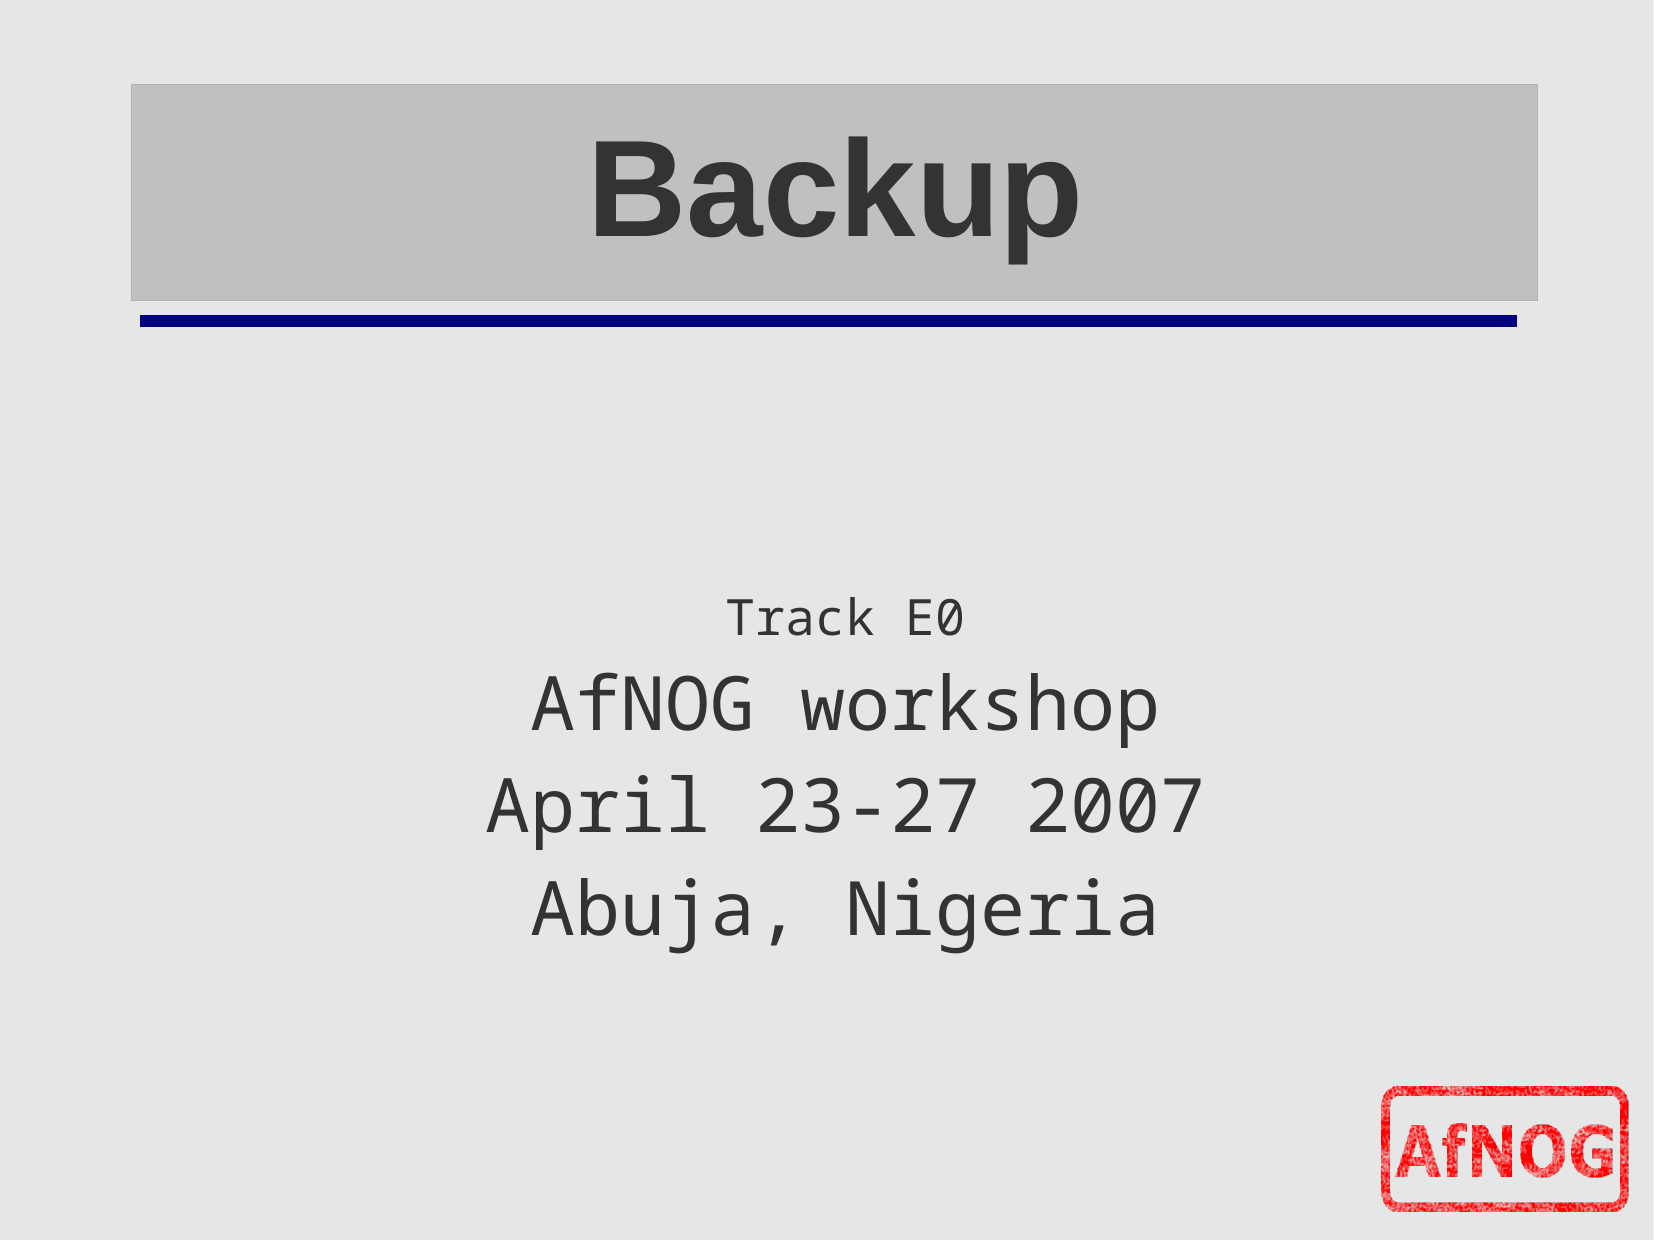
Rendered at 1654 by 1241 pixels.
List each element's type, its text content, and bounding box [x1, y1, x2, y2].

title Backup [129, 84, 1542, 293]
picture [1381, 1085, 1629, 1212]
subtitle Track E0 AfNOG workshop April 23-27 2007 Abuja, Nigeria [121, 344, 1534, 1127]
